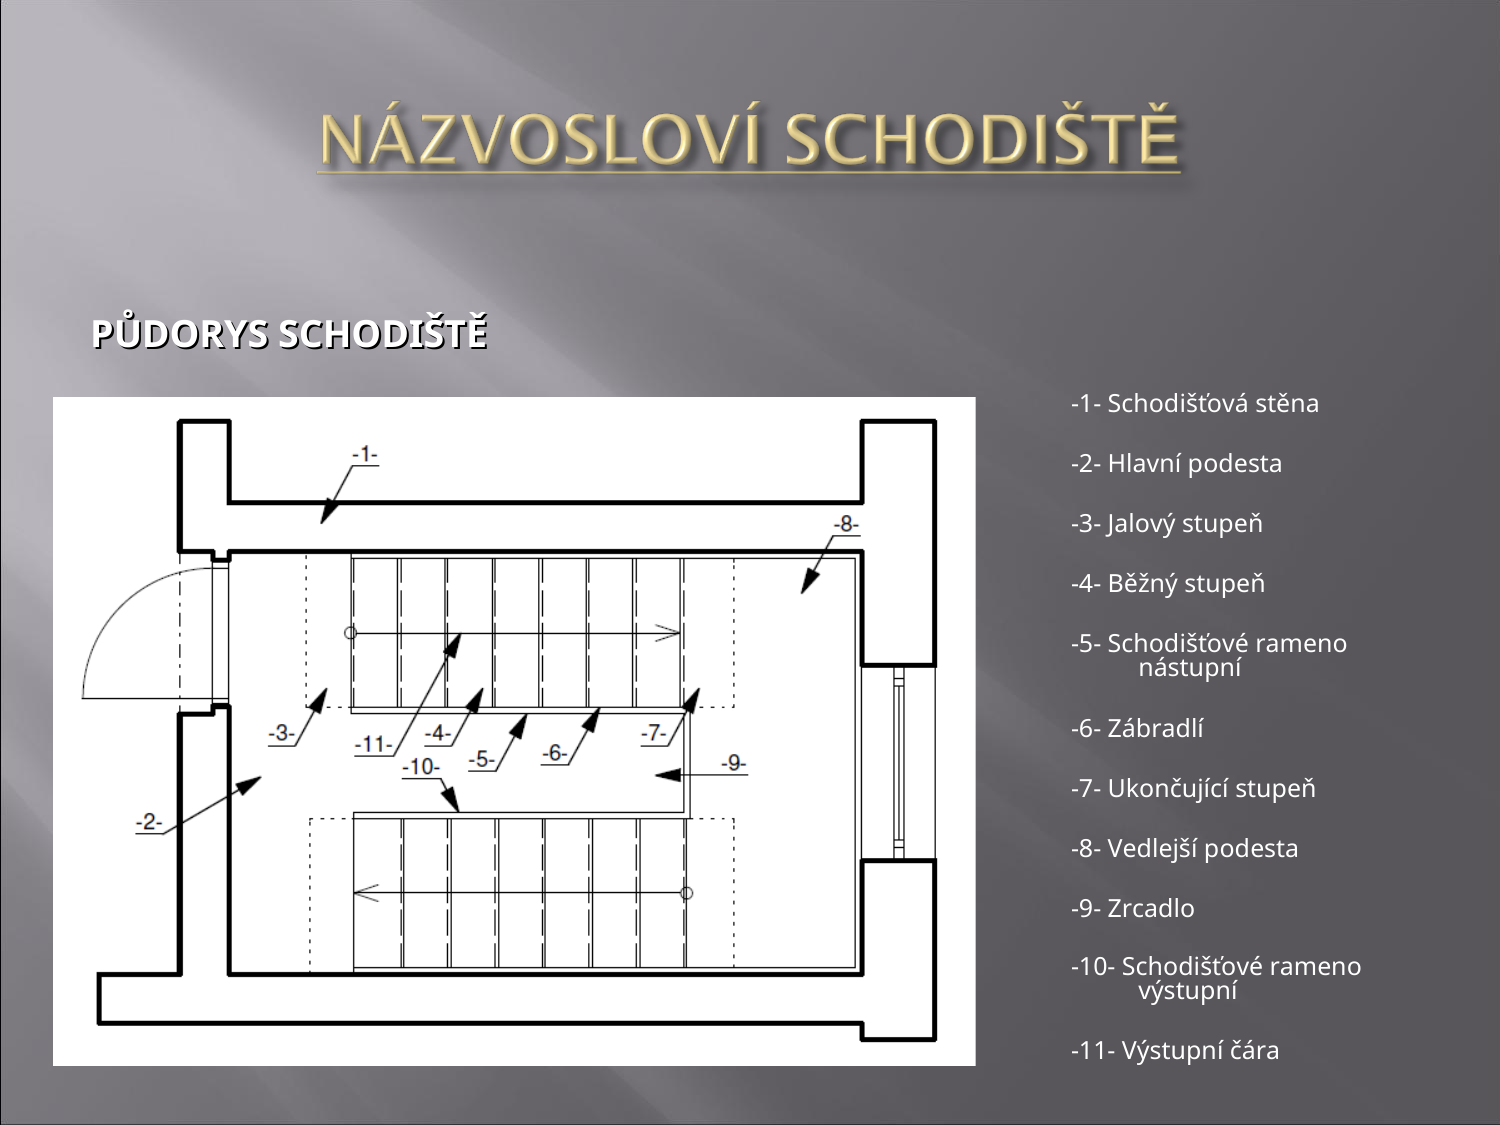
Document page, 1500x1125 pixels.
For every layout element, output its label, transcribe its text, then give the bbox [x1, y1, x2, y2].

text_box [73, 43, 1427, 235]
picture [0, 0, 1500, 1125]
list -1- Schodišťová stěna -2- Hlavní podesta -3- Jalový stupeň -4- Běžný stupeň -5- Schodišťové rameno nástupní -6- Zábradlí -7- Ukončující stupeň -8- Vedlejší podesta -9- Zrcadlo -10- Schodišťové rameno výstupní -11- Výstupní čára [1033, 385, 1471, 1071]
text_box PŮDORYS SCHODIŠTĚ [53, 302, 975, 386]
